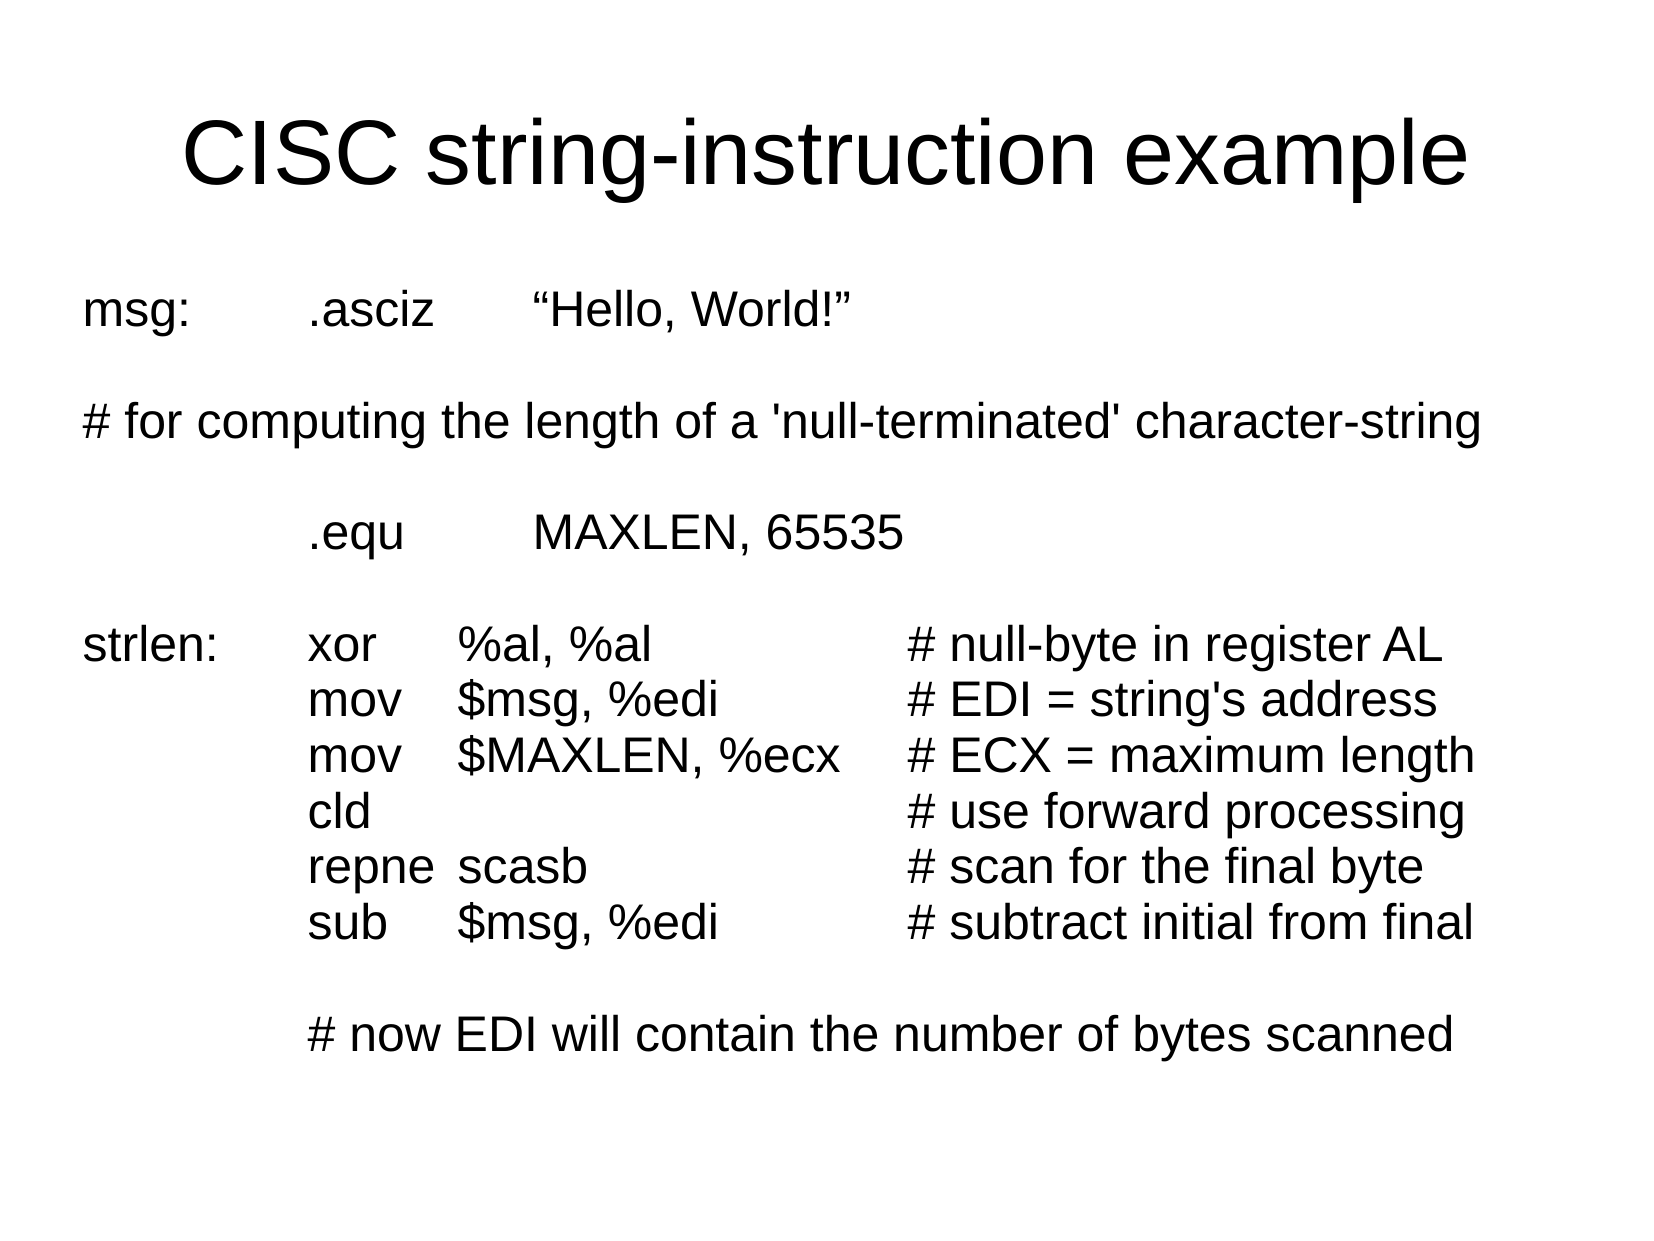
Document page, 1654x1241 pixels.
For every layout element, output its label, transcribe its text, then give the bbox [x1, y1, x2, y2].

title CISC string-instruction example [82, 49, 1571, 257]
subtitle msg: .asciz “Hello, World!” # for computing the length of a 'null-terminated' character-string .equ MAXLEN, 65535 strlen: xor %al, %al # null-byte in register AL mov $msg, %edi # EDI = string's address mov $MAXLEN, %ecx # ECX = maximum length cld # use forward processing repne scasb # scan for the final byte sub $msg, %edi # subtract initial from final # now EDI will contain the number of bytes scanned [82, 281, 1571, 1118]
